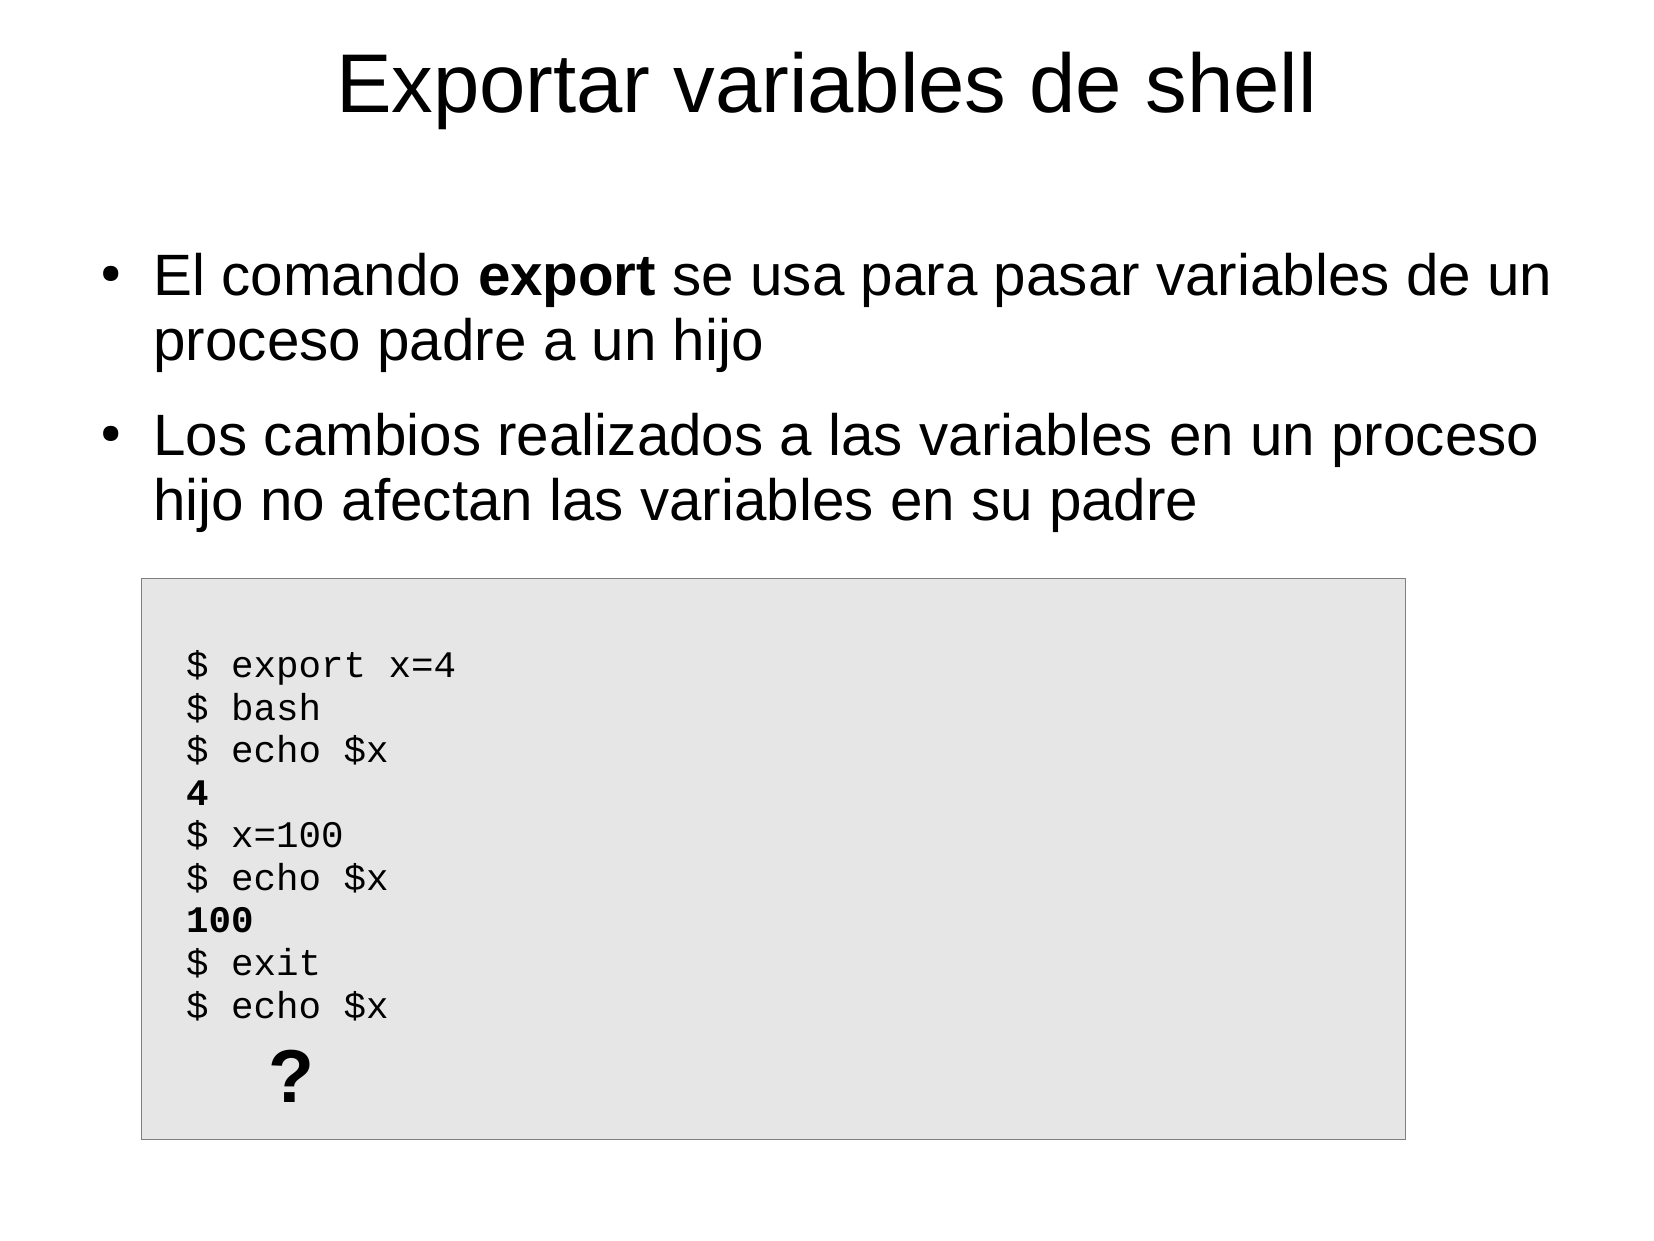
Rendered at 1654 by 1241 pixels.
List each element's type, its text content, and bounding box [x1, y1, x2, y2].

text_box $ export x=4 $ bash $ echo $x 4 $ x=100 $ echo $x 100 $ exit $ echo $x [141, 578, 1406, 1140]
text_box ? [253, 1027, 330, 1127]
title Exportar variables de shell [82, 19, 1571, 148]
list El comando export se usa para pasar variables de un proceso padre a un hijo Los cambios realizados a las variables en un proceso hijo no afectan las variables en su padre [82, 242, 1571, 556]
